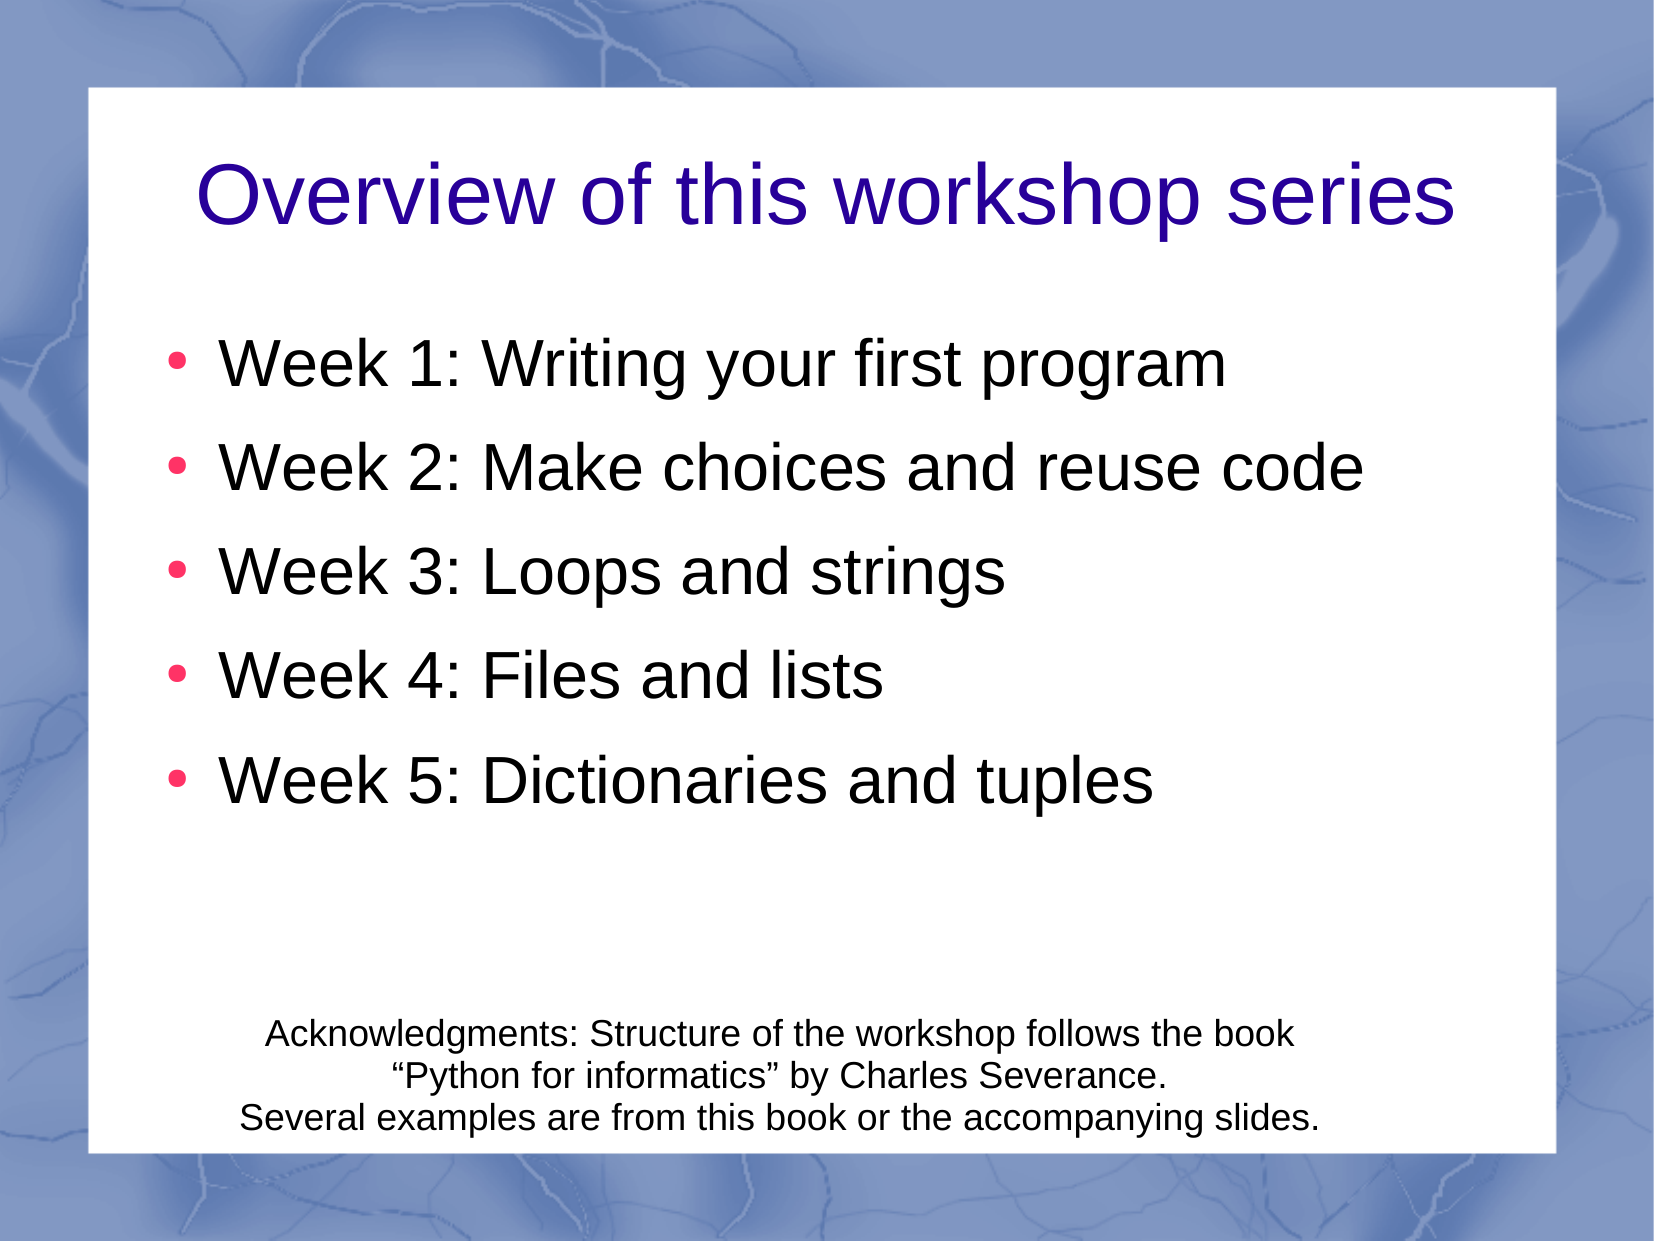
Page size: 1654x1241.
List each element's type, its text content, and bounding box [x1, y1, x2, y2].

list Week 1: Writing your first program Week 2: Make choices and reuse code Week 3: Loops and strings Week 4: Files and lists Week 5: Dictionaries and tuples [147, 325, 1506, 1031]
title Overview of this workshop series [118, 90, 1536, 298]
text_box Acknowledgments: Structure of the workshop follows the book “Python for informatics” by Charles Severance. Several examples are from this book or the accompanying slides. [224, 1005, 1336, 1146]
picture [0, 0, 1654, 1241]
